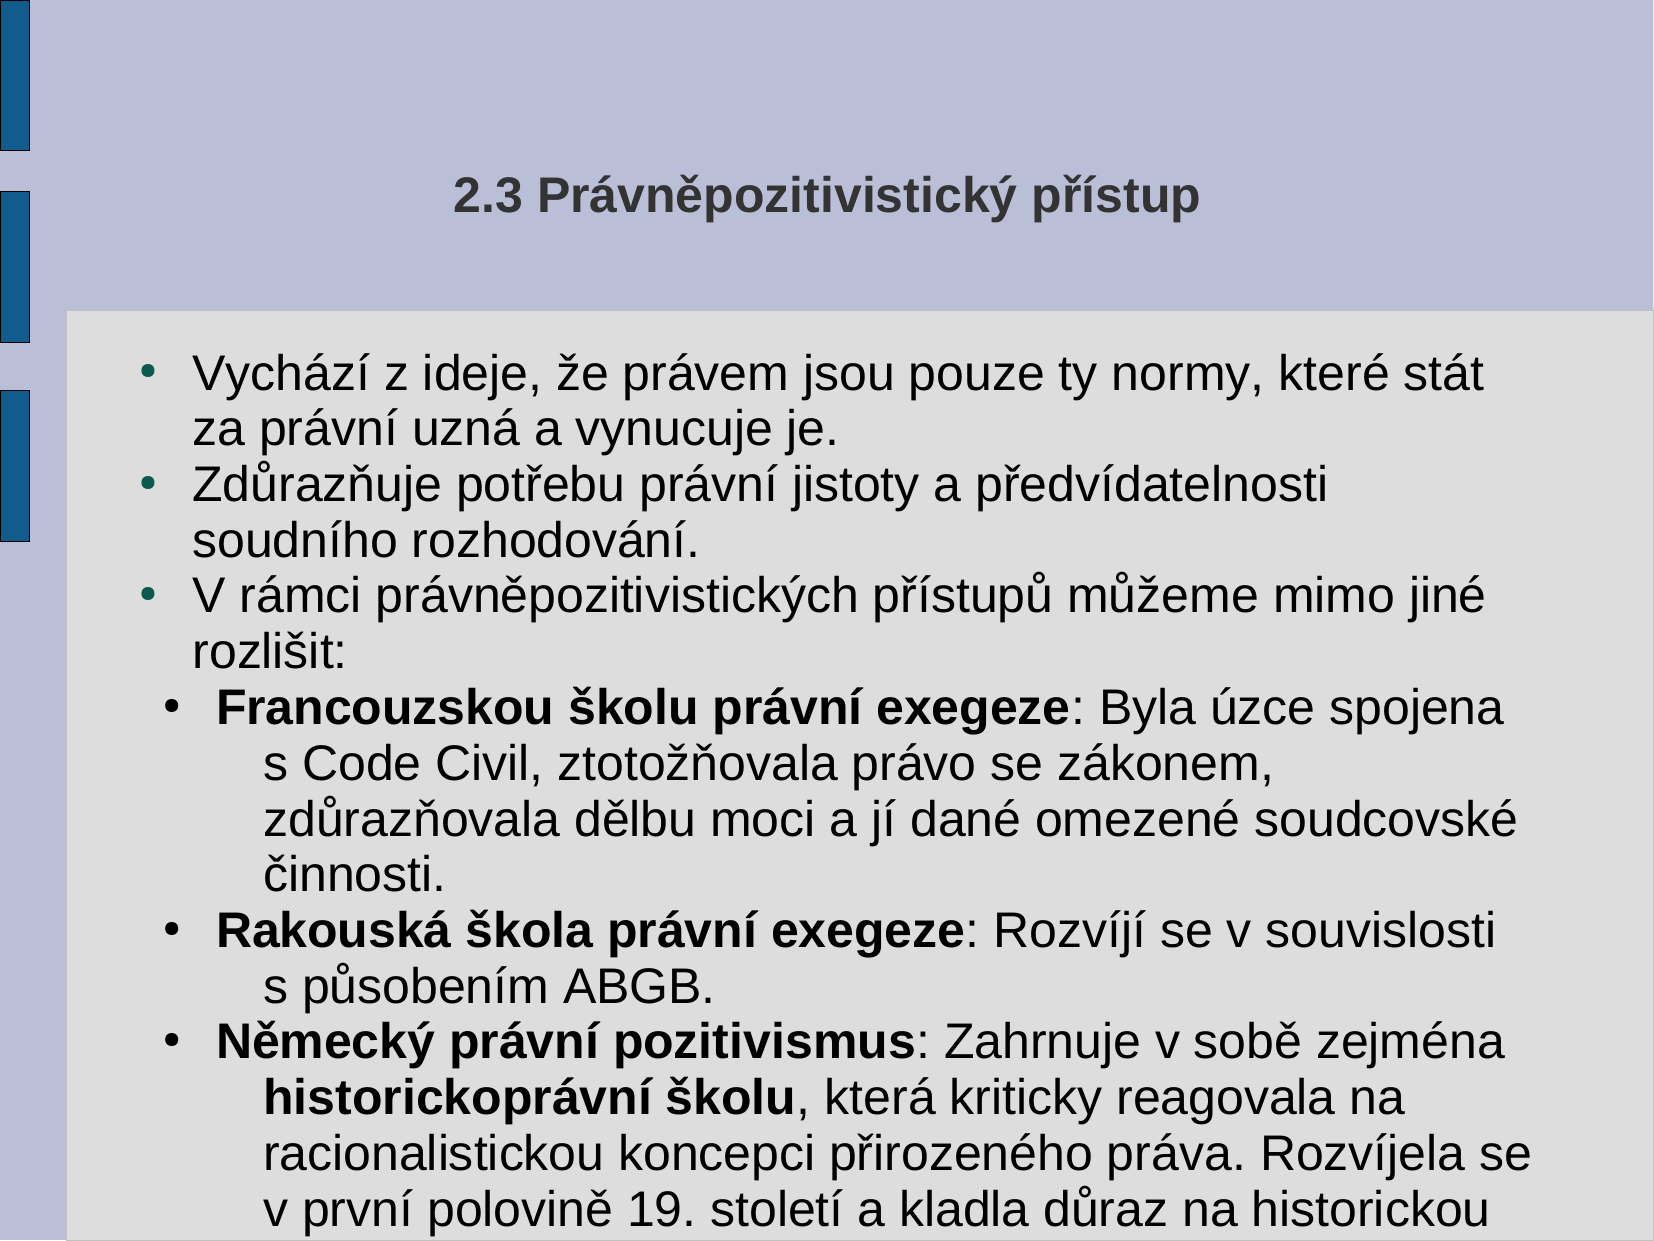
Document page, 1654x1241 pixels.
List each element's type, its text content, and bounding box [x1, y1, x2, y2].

list Vychází z ideje, že právem jsou pouze ty normy, které stát za právní uzná a vynucuje je. Zdůrazňuje potřebu právní jistoty a předvídatelnosti soudního rozhodování. V rámci právněpozitivistických přístupů můžeme mimo jiné rozlišit: Francouzskou školu právní exegeze: Byla úzce spojena s Code Civil, ztotožňovala právo se zákonem, zdůrazňovala dělbu moci a jí dané omezené soudcovské činnosti. Rakouská škola právní exegeze: Rozvíjí se v souvislosti s působením ABGB. Německý právní pozitivismus: Zahrnuje v sobě zejména historickoprávní školu, která kriticky reagovala na racionalistickou koncepci přirozeného práva. Rozvíjela se v první polovině 19. století a kladla důraz na historickou [121, 344, 1534, 1241]
title 2.3 Právněpozitivistický přístup [121, 91, 1534, 299]
